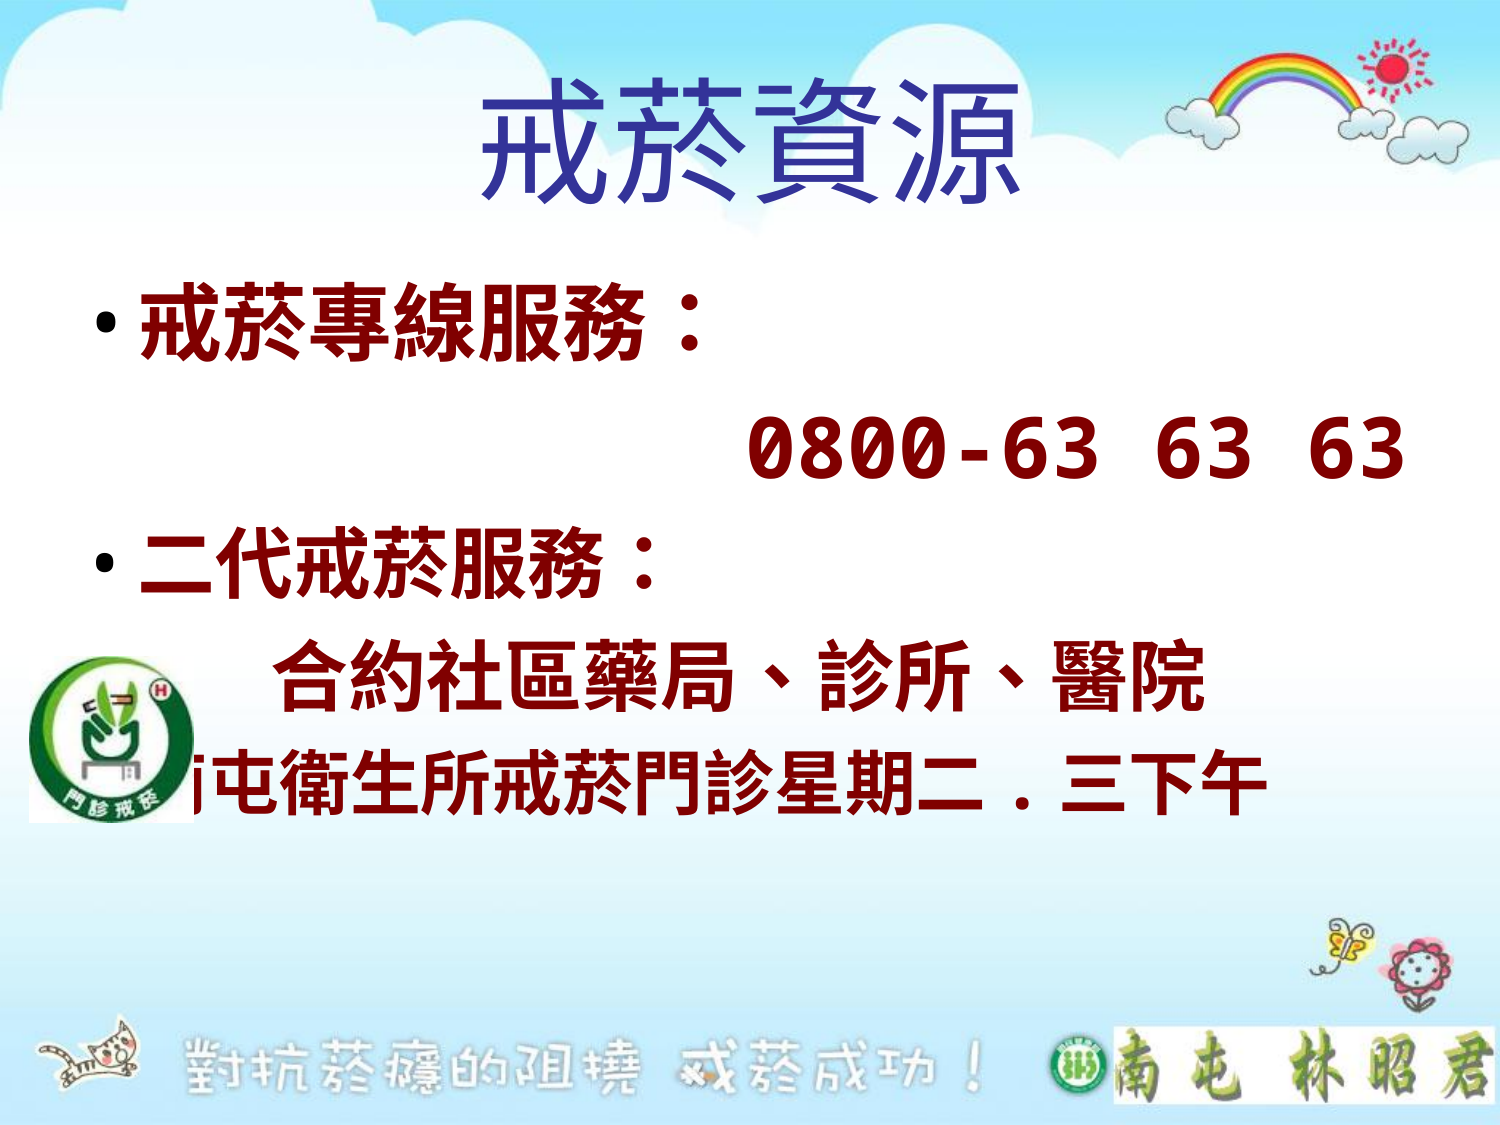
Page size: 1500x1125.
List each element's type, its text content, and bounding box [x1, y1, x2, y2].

list 戒菸專線服務： 0800-63 63 63 二代戒菸服務： 合約社區藥局、診所、醫院 南屯衛生所戒菸門診星期二.三下午 [75, 262, 1426, 1005]
picture [29, 657, 194, 823]
title 戒菸資源 [75, 45, 1426, 233]
